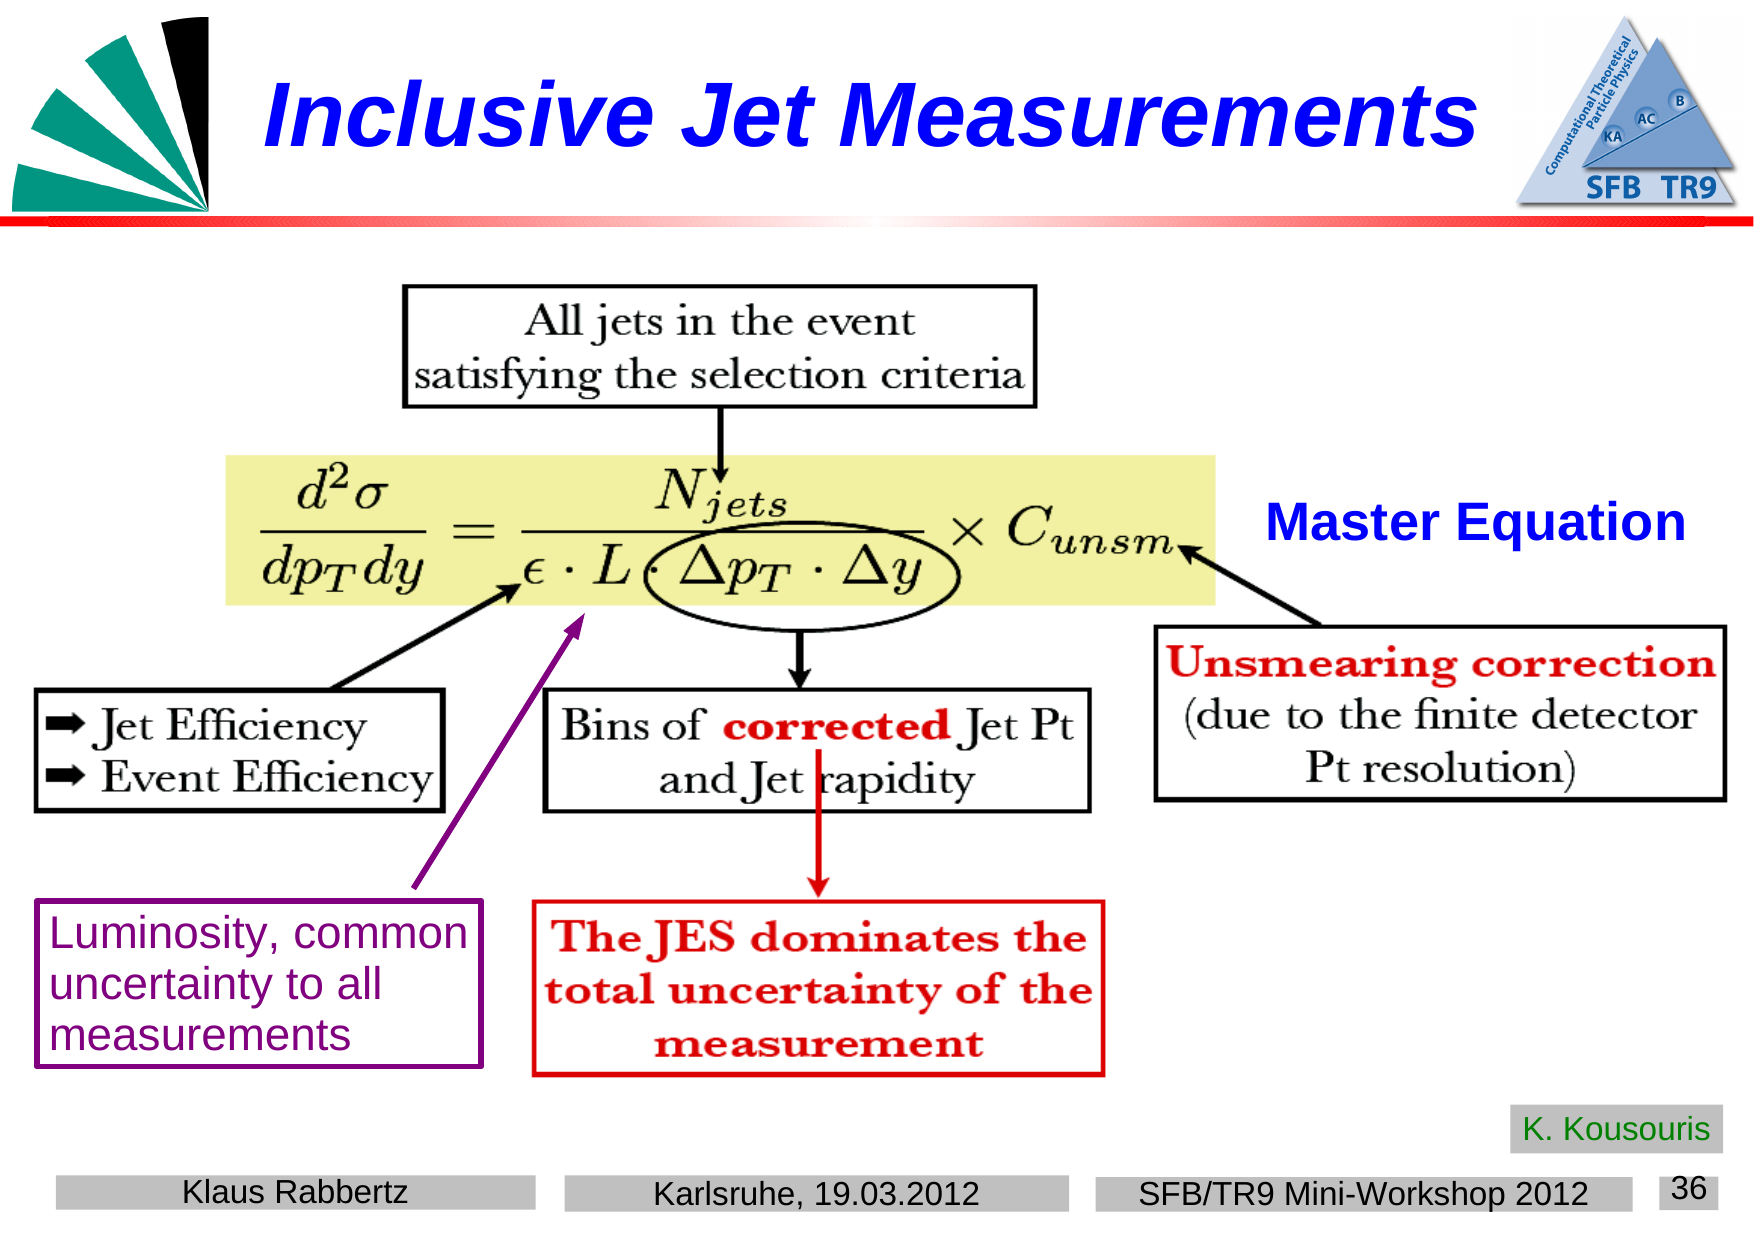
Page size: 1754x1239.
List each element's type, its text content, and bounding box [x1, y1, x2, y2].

picture [19, 257, 1738, 1098]
text_box K. Kousouris [1510, 1104, 1724, 1154]
picture [12, 17, 209, 214]
picture [1511, 11, 1743, 213]
title Inclusive Jet Measurements [220, 16, 1525, 213]
text_box Master Equation [1253, 485, 1701, 559]
text_box Luminosity, common uncertainty to all measurements [36, 900, 482, 1067]
